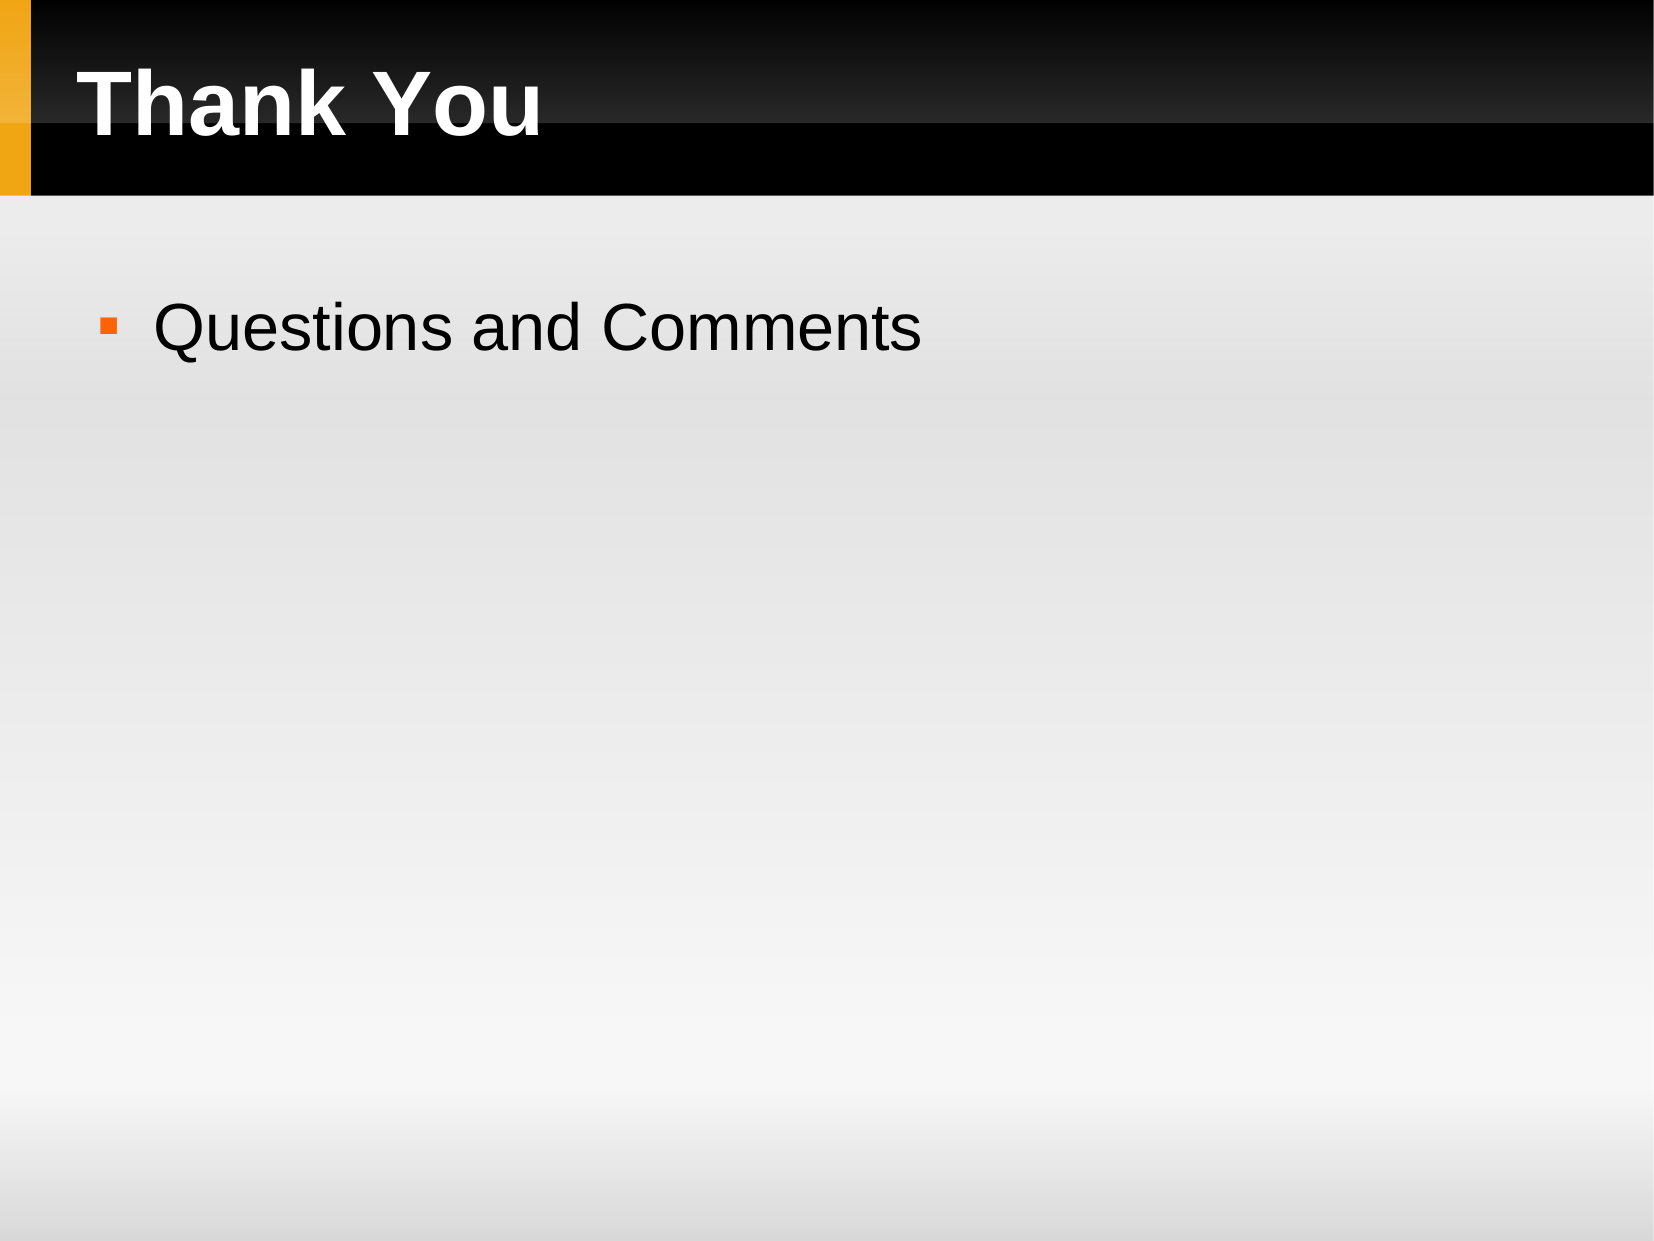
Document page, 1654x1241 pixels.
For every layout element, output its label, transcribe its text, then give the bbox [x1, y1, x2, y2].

picture [0, 0, 1654, 1241]
title Thank You [76, 7, 1565, 200]
list Questions and Comments [82, 290, 1571, 1094]
